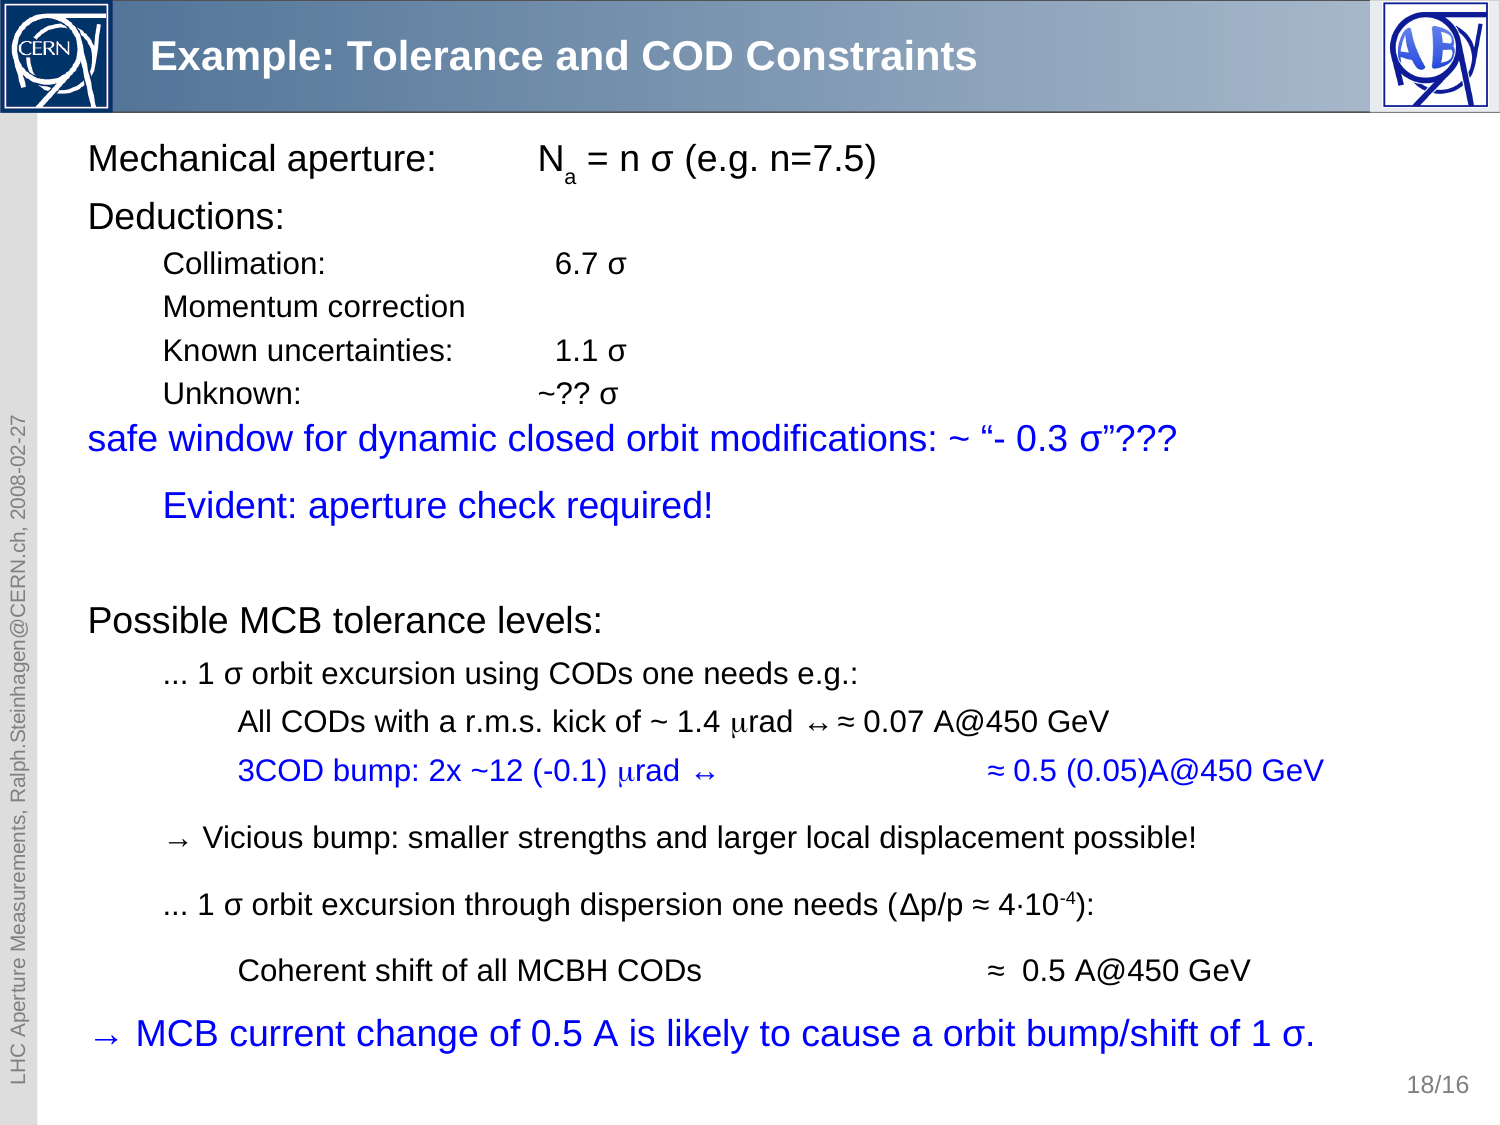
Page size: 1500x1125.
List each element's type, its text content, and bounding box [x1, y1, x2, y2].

title Example: Tolerance and COD Constraints [150, 0, 1359, 113]
picture [0, 0, 113, 113]
list Mechanical aperture: Na = n σ (e.g. n=7.5) Deductions: Collimation: 6.7 σ Momentum correction Known uncertainties: 1.1 σ Unknown: ~?? σ safe window for dynamic closed orbit modifications: ~ “- 0.3 σ”??? Evident: aperture check required! Possible MCB tolerance levels: ... 1 σ orbit excursion using CODs one needs e.g.: All CODs with a r.m.s. kick of ~ 1.4 mrad ↔ ≈ 0.07 A@450 GeV 3COD bump: 2x ~12 (-0.1) mrad ↔ ≈ 0.5 (0.05)A@450 GeV → Vicious bump: smaller strengths and larger local displacement possible! ... 1 σ orbit excursion through dispersion one needs (Δp/p ≈ 4∙10-4): Coherent shift of all MCBH CODs ≈ 0.5 A@450 GeV → MCB current change of 0.5 A is likely to cause a orbit bump/shift of 1 σ. [87, 137, 1438, 1078]
picture [1382, 1, 1489, 108]
